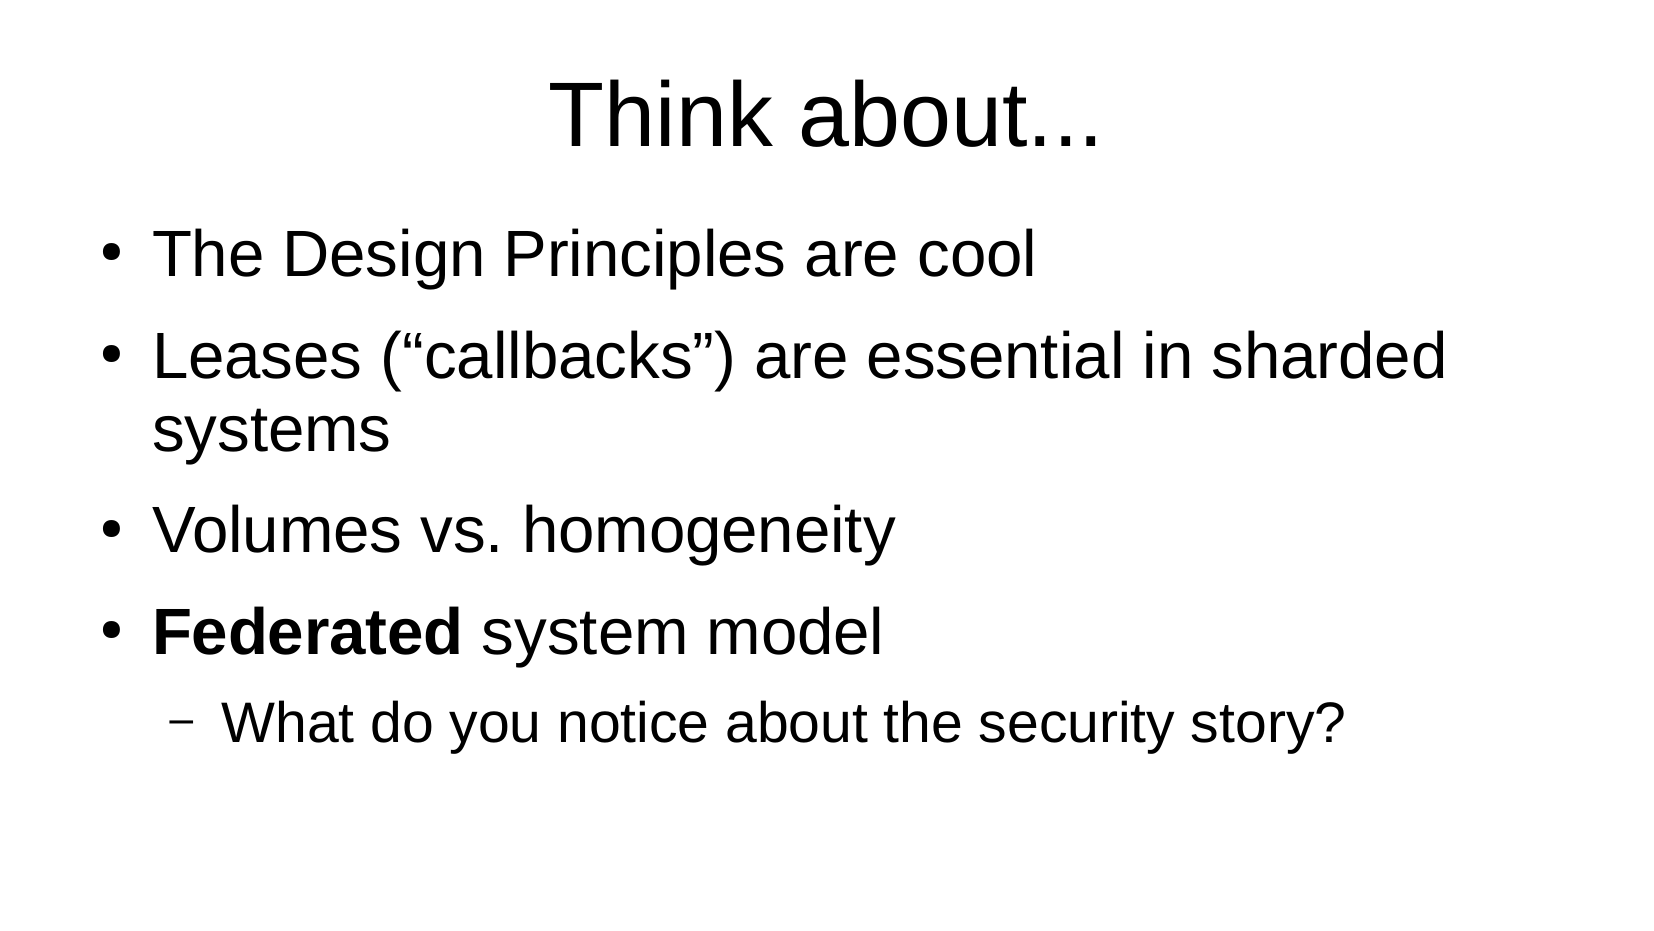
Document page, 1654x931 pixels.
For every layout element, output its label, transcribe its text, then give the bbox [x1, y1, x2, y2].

list The Design Principles are cool Leases (“callbacks”) are essential in sharded systems Volumes vs. homogeneity Federated system model What do you notice about the security story? [82, 217, 1571, 758]
title Think about... [82, 37, 1571, 193]
